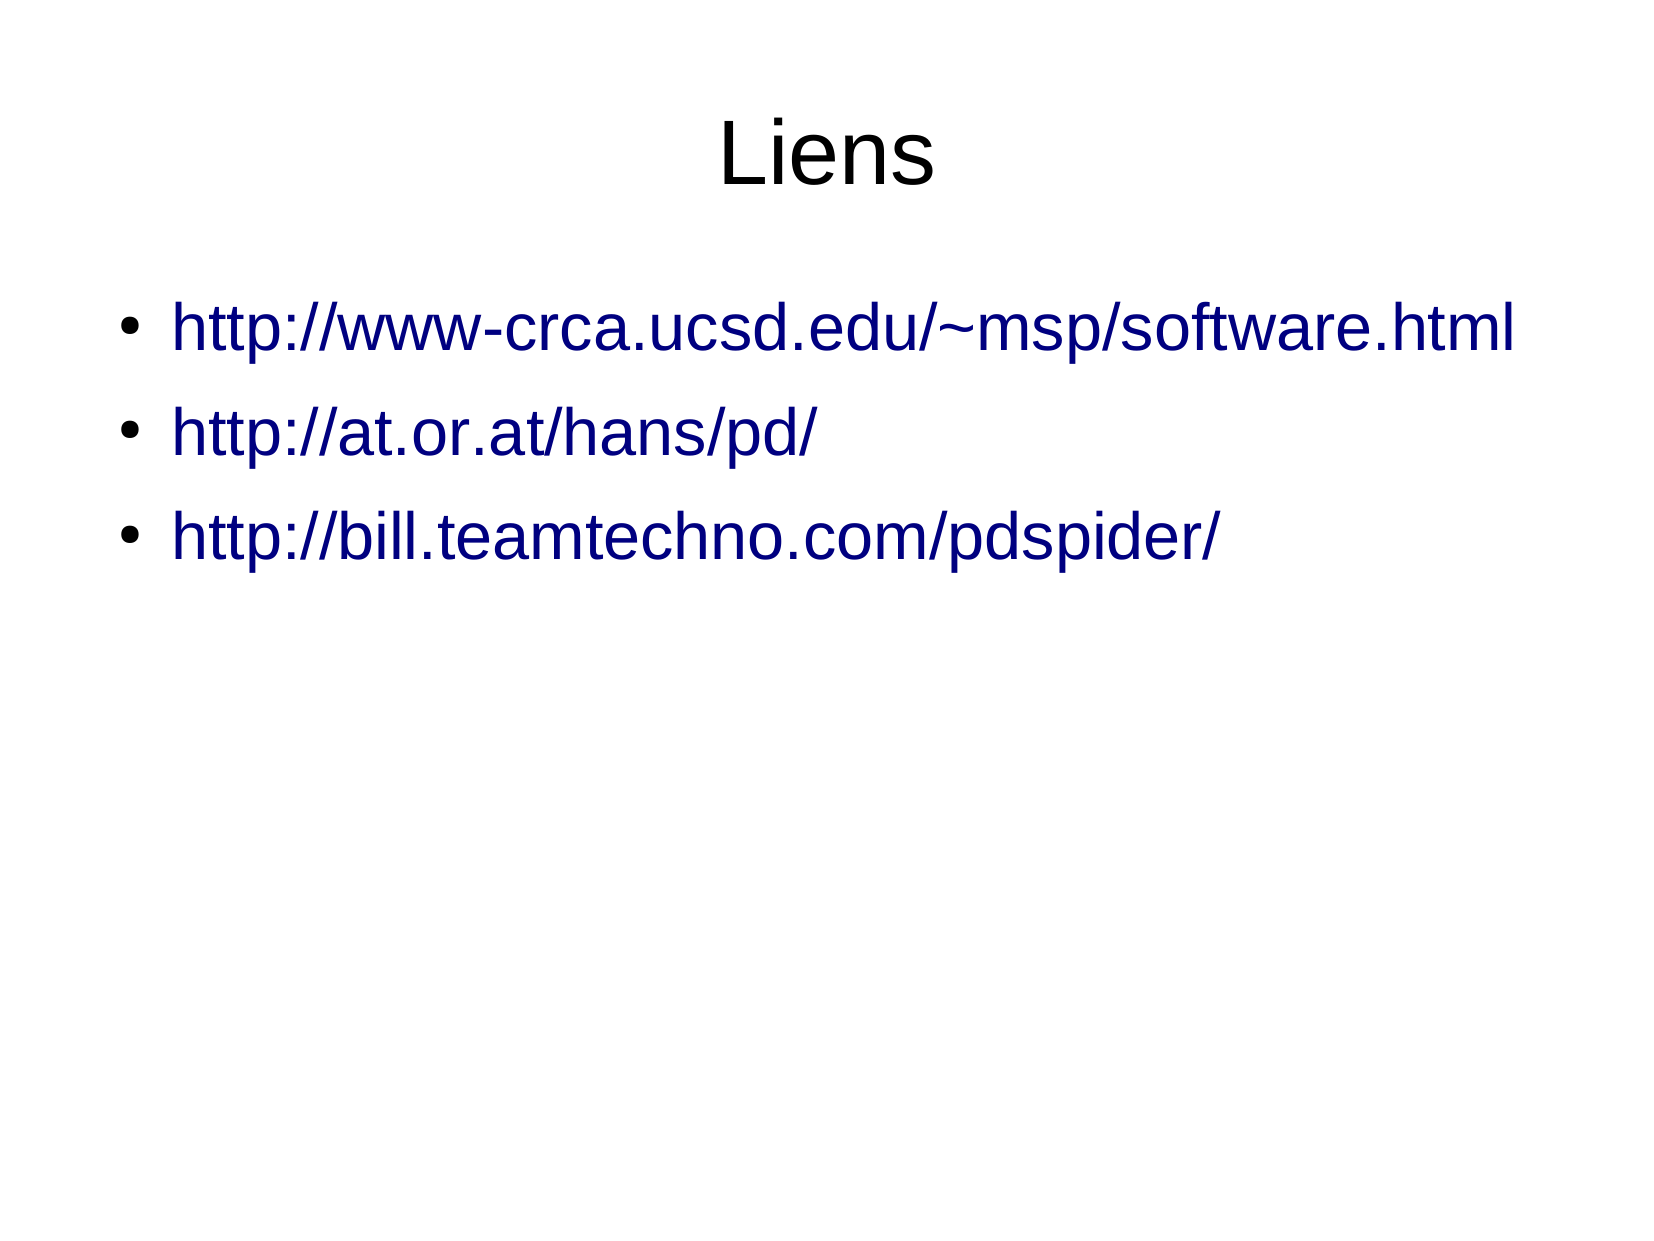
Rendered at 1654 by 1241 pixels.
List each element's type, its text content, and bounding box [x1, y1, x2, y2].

title Liens [82, 49, 1571, 257]
list http://www-crca.ucsd.edu/~msp/software.html http://at.or.at/hans/pd/ http://bill.teamtechno.com/pdspider/ [82, 290, 1571, 1109]
